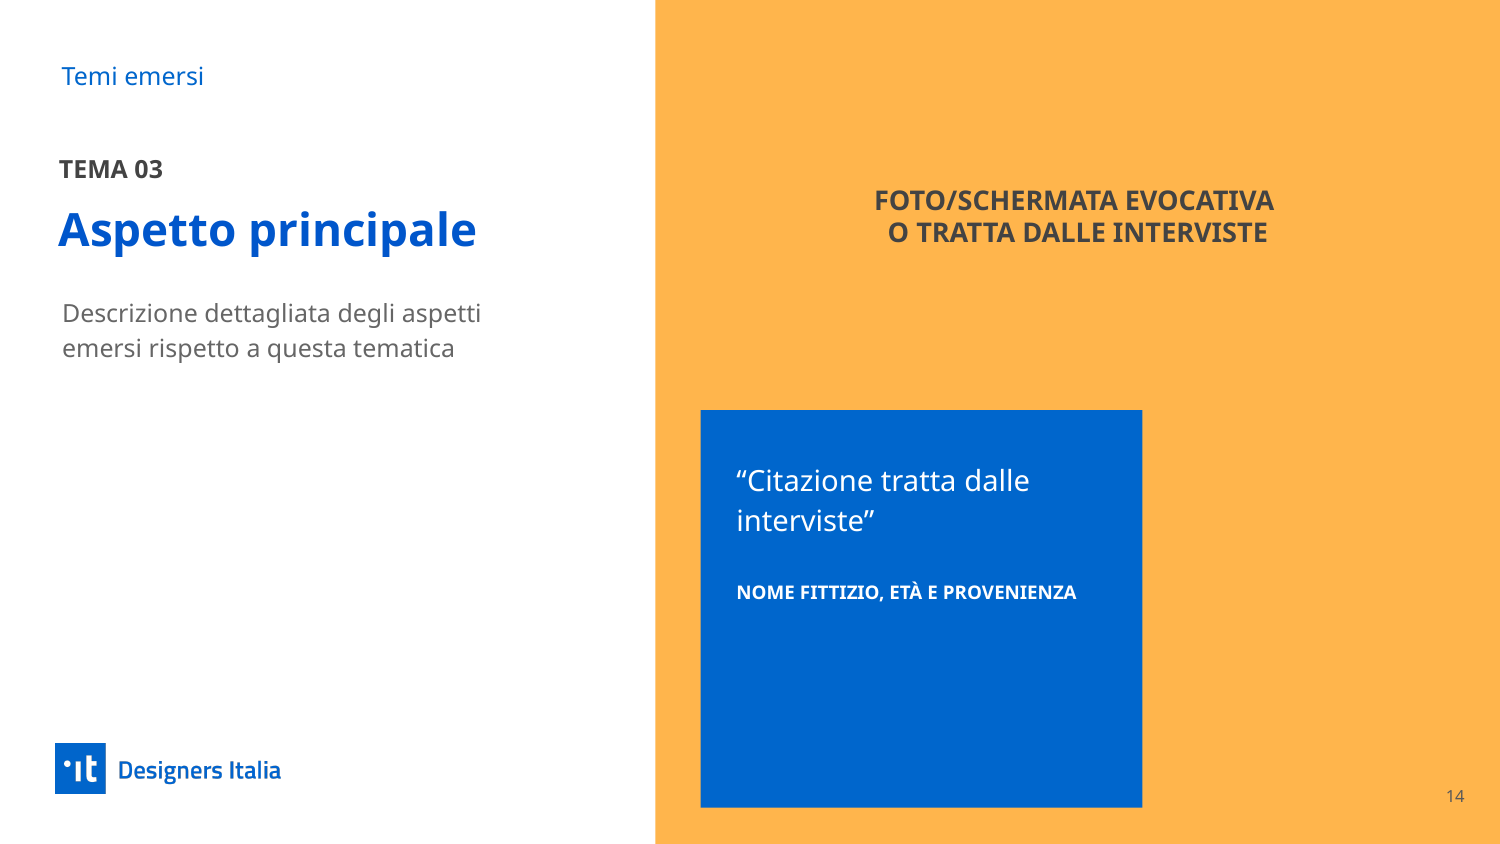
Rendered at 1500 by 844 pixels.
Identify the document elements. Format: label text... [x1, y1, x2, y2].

slide_number <number> [1389, 764, 1480, 830]
picture [55, 743, 294, 794]
text_box FOTO/SCHERMATA EVOCATIVA O TRATTA DALLE INTERVISTE [802, 168, 1353, 214]
text_box Aspetto principale [43, 177, 568, 262]
text_box TEMA 03 [43, 139, 204, 177]
text_box Temi emersi [46, 52, 684, 99]
text_box [655, 0, 1500, 844]
text_box “Citazione tratta dalle interviste” NOME FITTIZIO, ETÀ E PROVENIENZA [721, 441, 1117, 585]
text_box Descrizione dettagliata degli aspetti emersi rispetto a questa tematica [47, 278, 533, 688]
